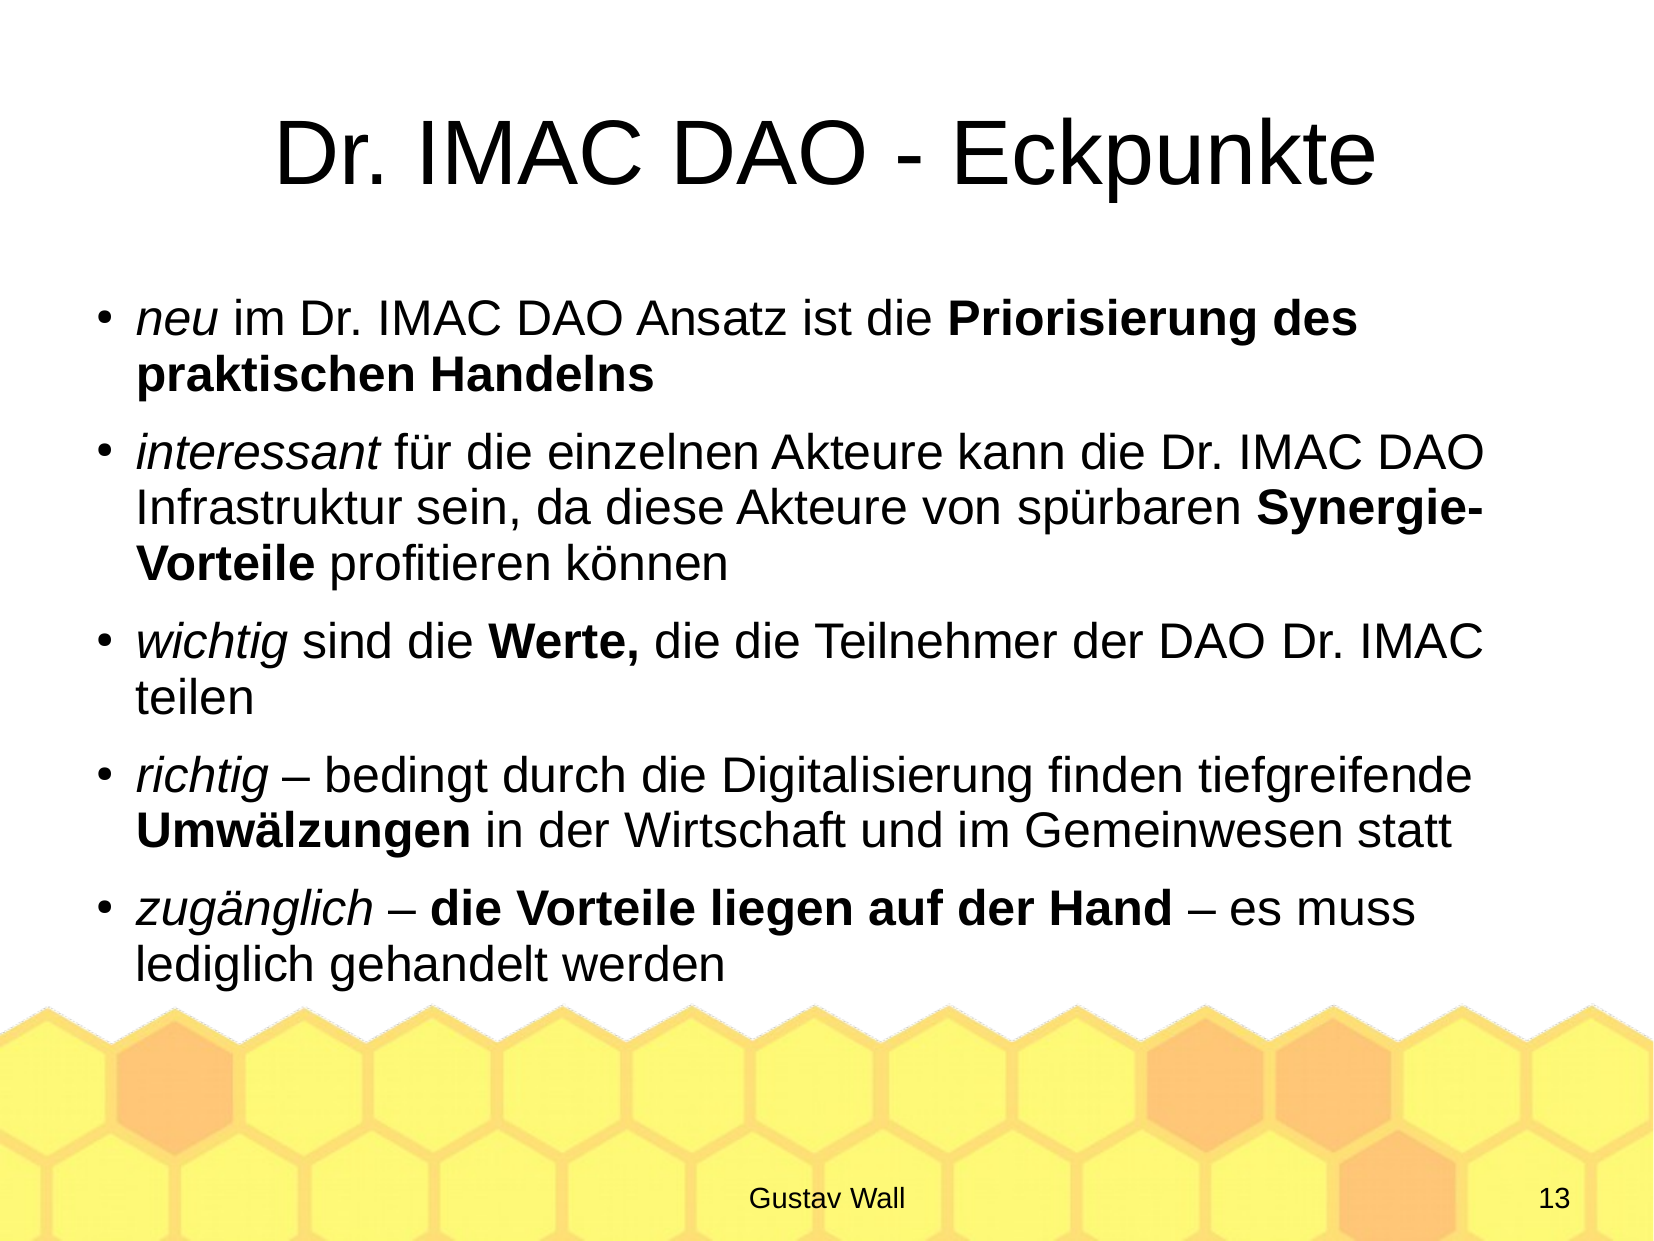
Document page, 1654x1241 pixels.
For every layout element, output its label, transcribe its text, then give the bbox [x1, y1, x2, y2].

picture [0, 1001, 1654, 1241]
list neu im Dr. IMAC DAO Ansatz ist die Priorisierung des praktischen Handelns interessant für die einzelnen Akteure kann die Dr. IMAC DAO Infrastruktur sein, da diese Akteure von spürbaren Synergie-Vorteile profitieren können wichtig sind die Werte, die die Teilnehmer der DAO Dr. IMAC teilen richtig – bedingt durch die Digitalisierung finden tiefgreifende Umwälzungen in der Wirtschaft und im Gemeinwesen statt zugänglich – die Vorteile liegen auf der Hand – es muss lediglich gehandelt werden [82, 290, 1571, 1010]
title Dr. IMAC DAO - Eckpunkte [82, 49, 1571, 257]
